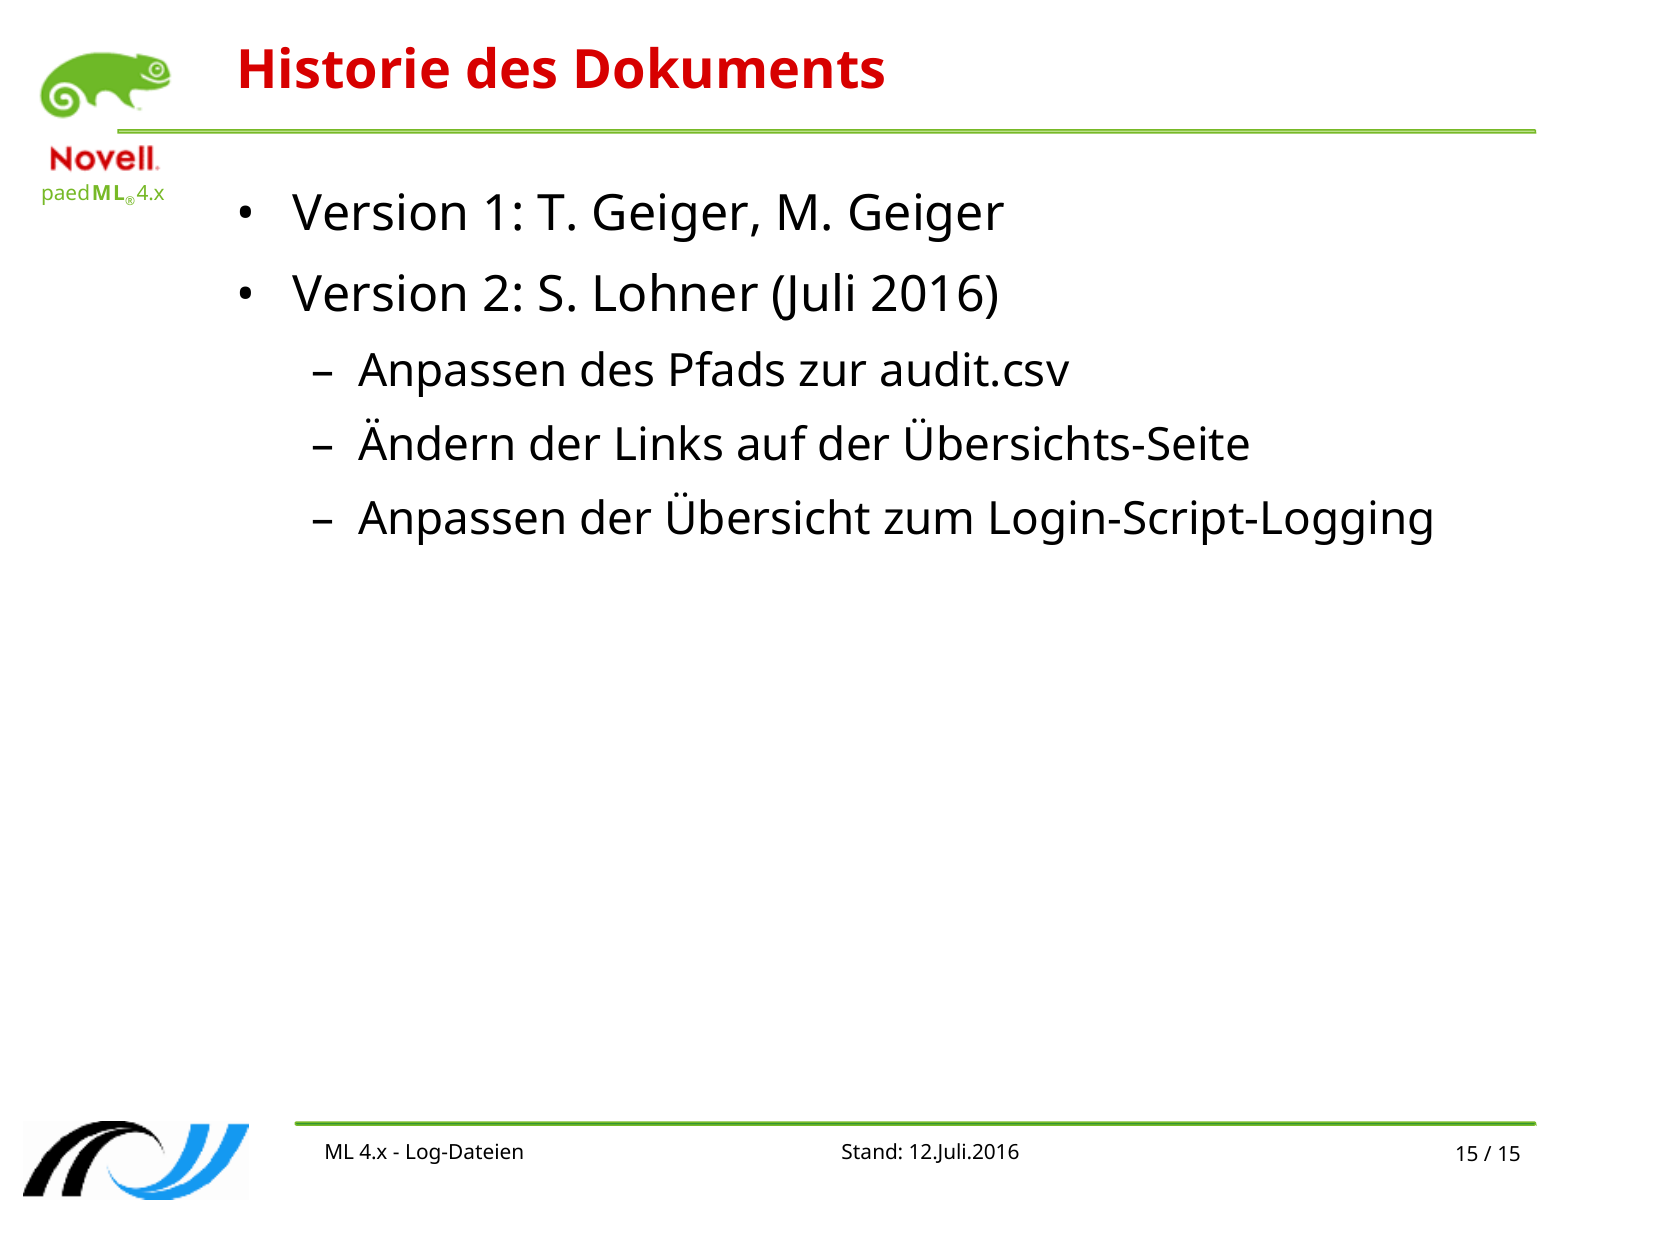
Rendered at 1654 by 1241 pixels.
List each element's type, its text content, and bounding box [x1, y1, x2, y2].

picture [26, 35, 184, 193]
title Historie des Dokuments [236, 17, 1536, 119]
list Version 1: T. Geiger, M. Geiger Version 2: S. Lohner (Juli 2016) Anpassen des Pfads zur audit.csv Ändern der Links auf der Übersichts-Seite Anpassen der Übersicht zum Login-Script-Logging [236, 177, 1536, 897]
picture [23, 1121, 249, 1200]
